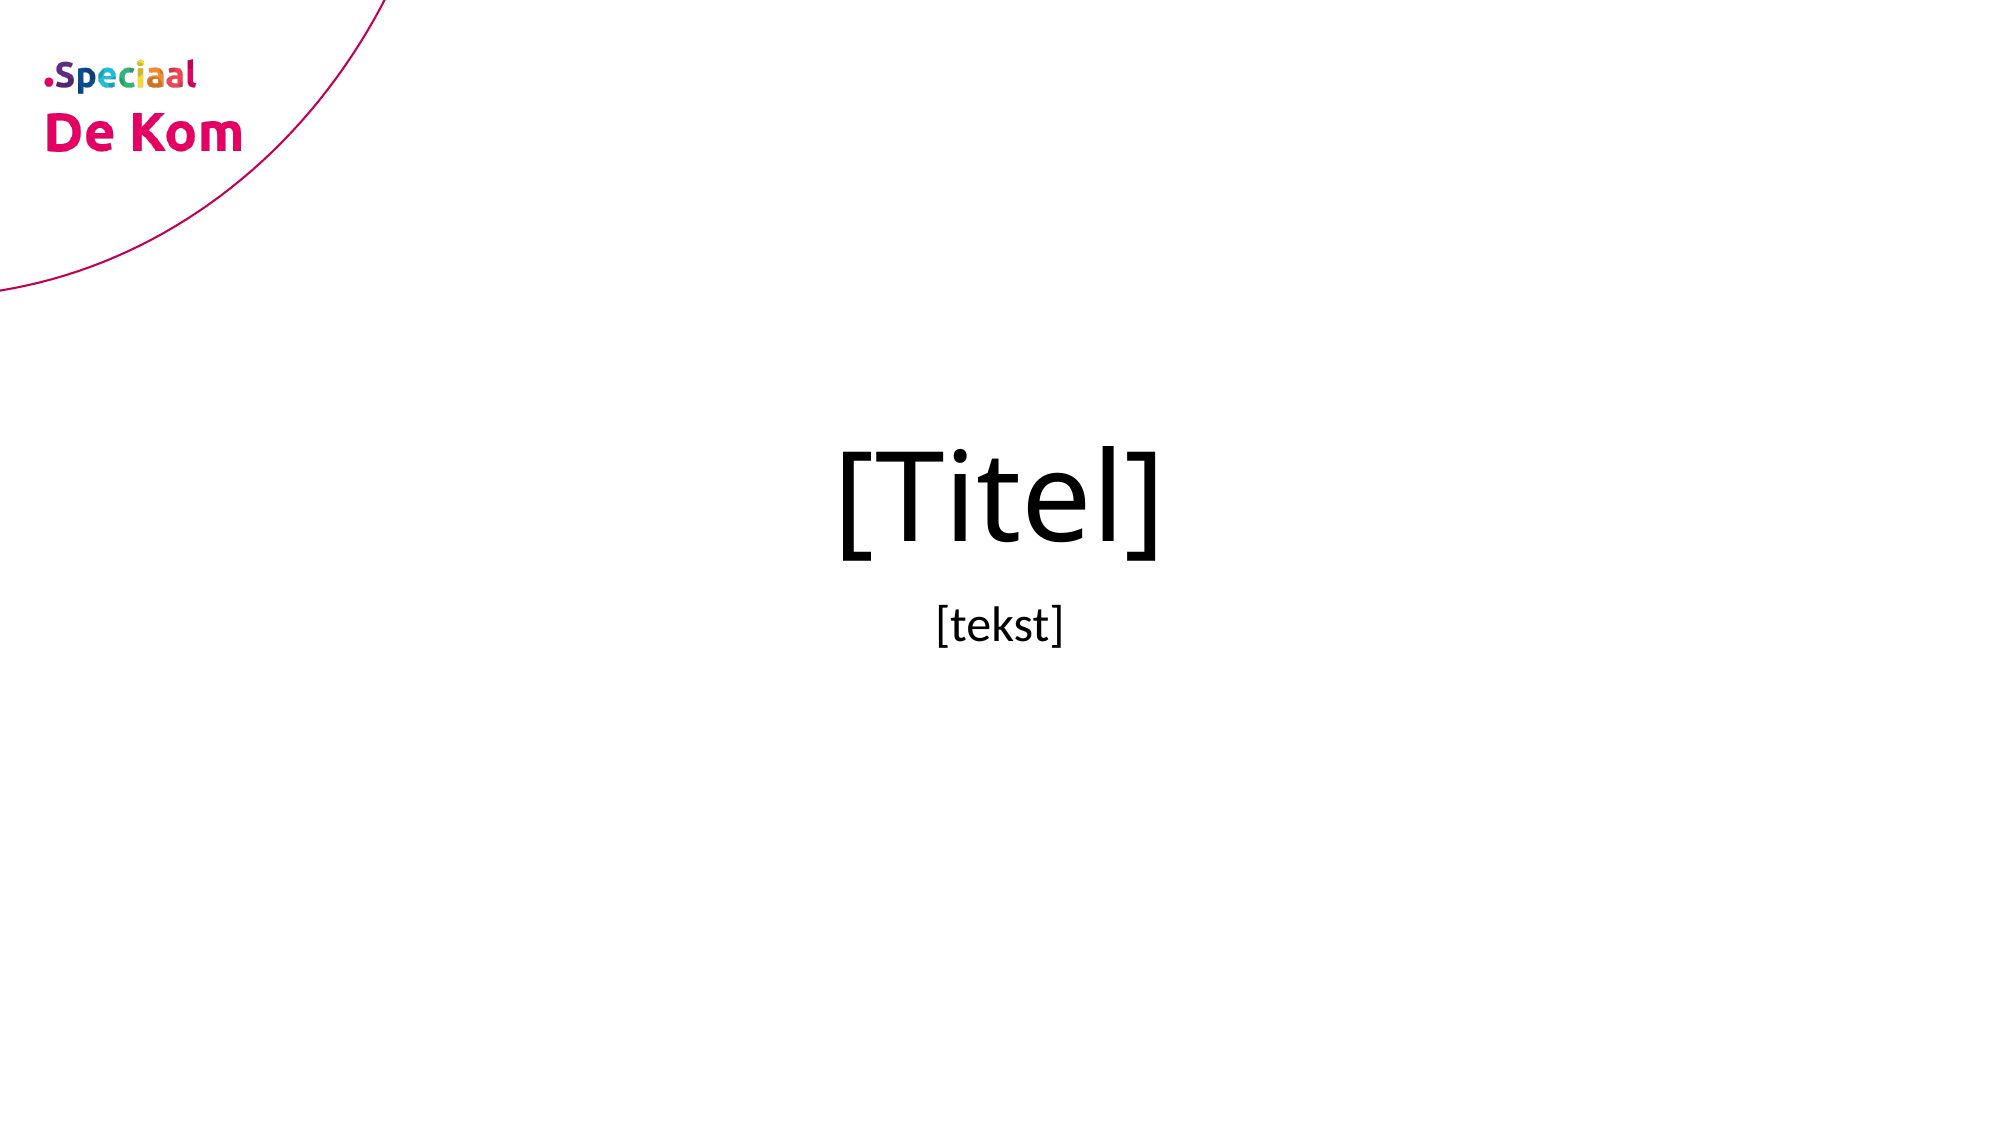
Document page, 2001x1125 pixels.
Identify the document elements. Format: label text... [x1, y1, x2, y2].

title [Titel] [249, 184, 1750, 576]
picture [43, 59, 258, 161]
subtitle [tekst] [249, 590, 1750, 863]
